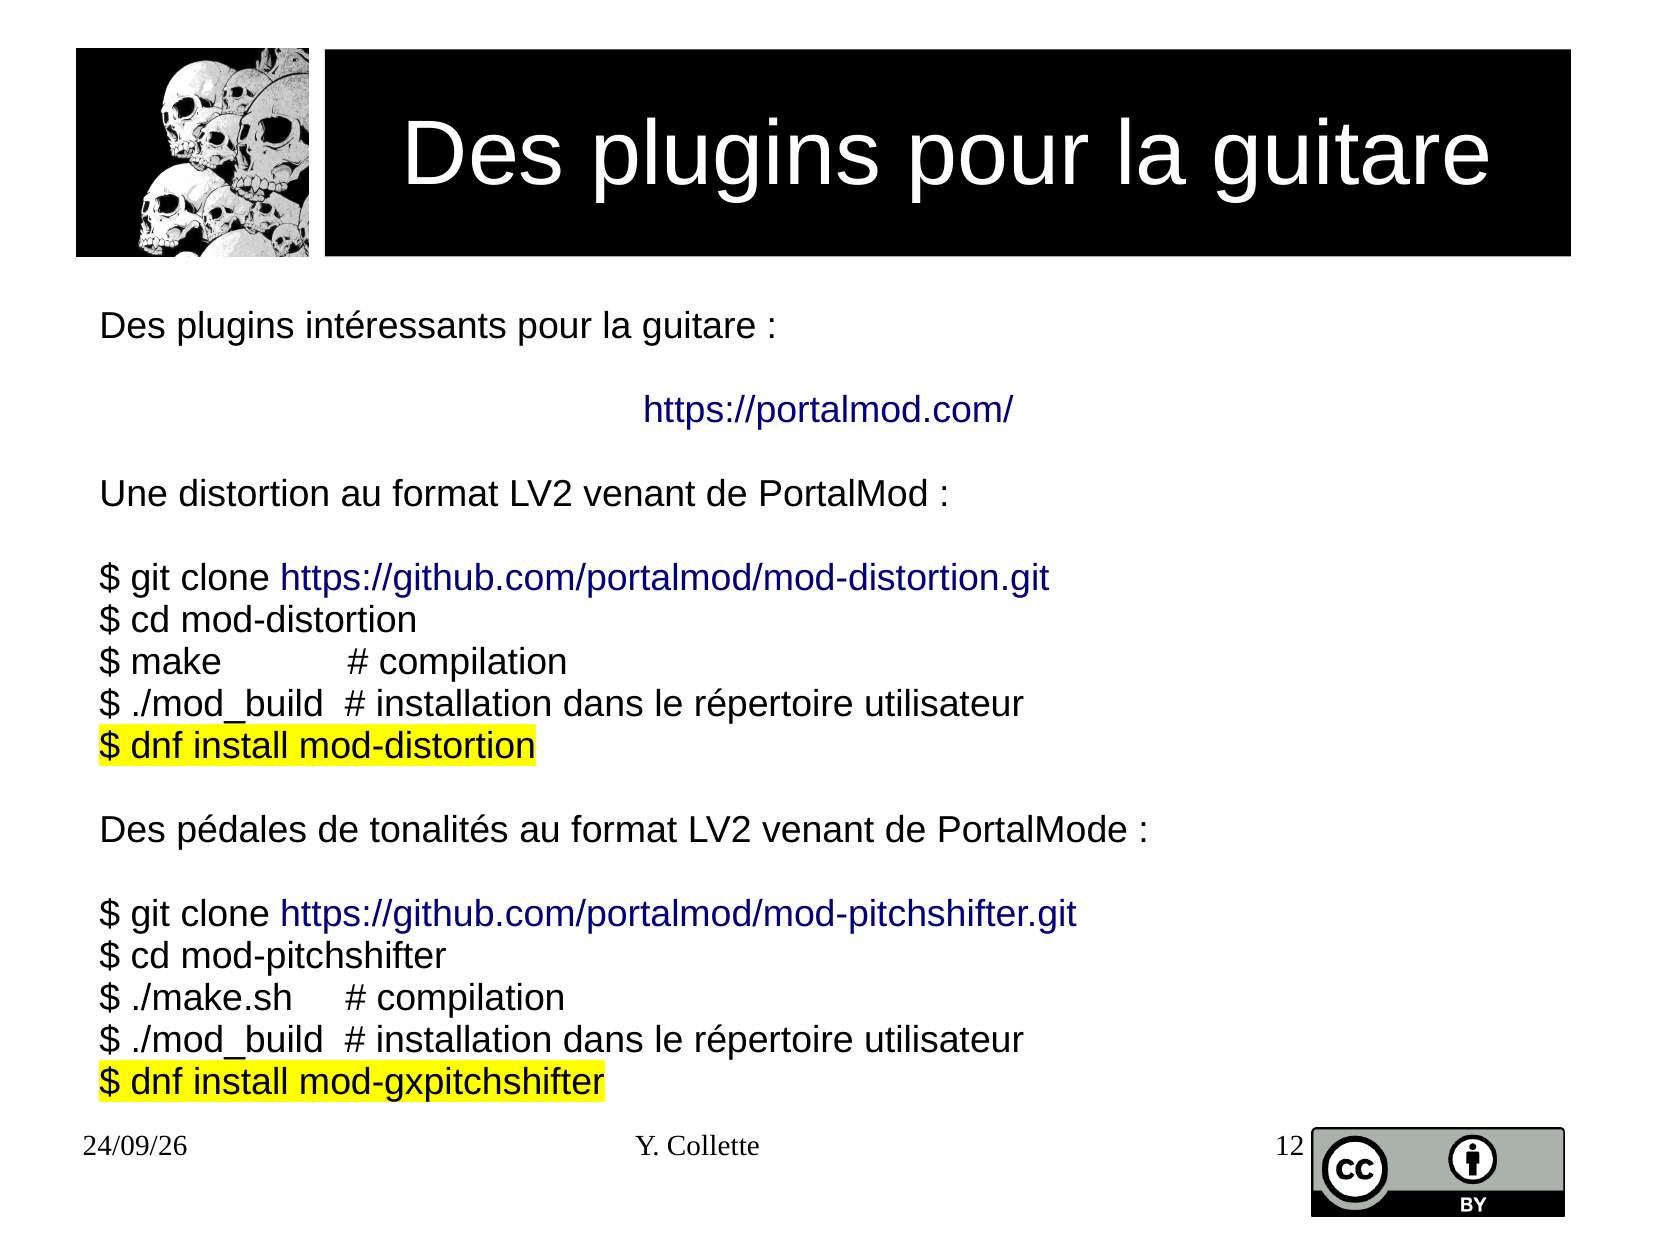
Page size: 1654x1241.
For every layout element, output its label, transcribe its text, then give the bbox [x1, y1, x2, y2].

picture [1311, 1127, 1565, 1217]
picture [76, 48, 309, 257]
title Des plugins pour la guitare [324, 49, 1571, 257]
text_box Des plugins intéressants pour la guitare : https://portalmod.com/ Une distortion au format LV2 venant de PortalMod : $ git clone https://github.com/portalmod/mod-distortion.git $ cd mod-distortion $ make # compilation $ ./mod_build # installation dans le répertoire utilisateur $ dnf install mod-distortion Des pédales de tonalités au format LV2 venant de PortalMode : $ git clone https://github.com/portalmod/mod-pitchshifter.git $ cd mod-pitchshifter $ ./make.sh # compilation $ ./mod_build # installation dans le répertoire utilisateur $ dnf install mod-gxpitchshifter [84, 297, 1573, 1110]
